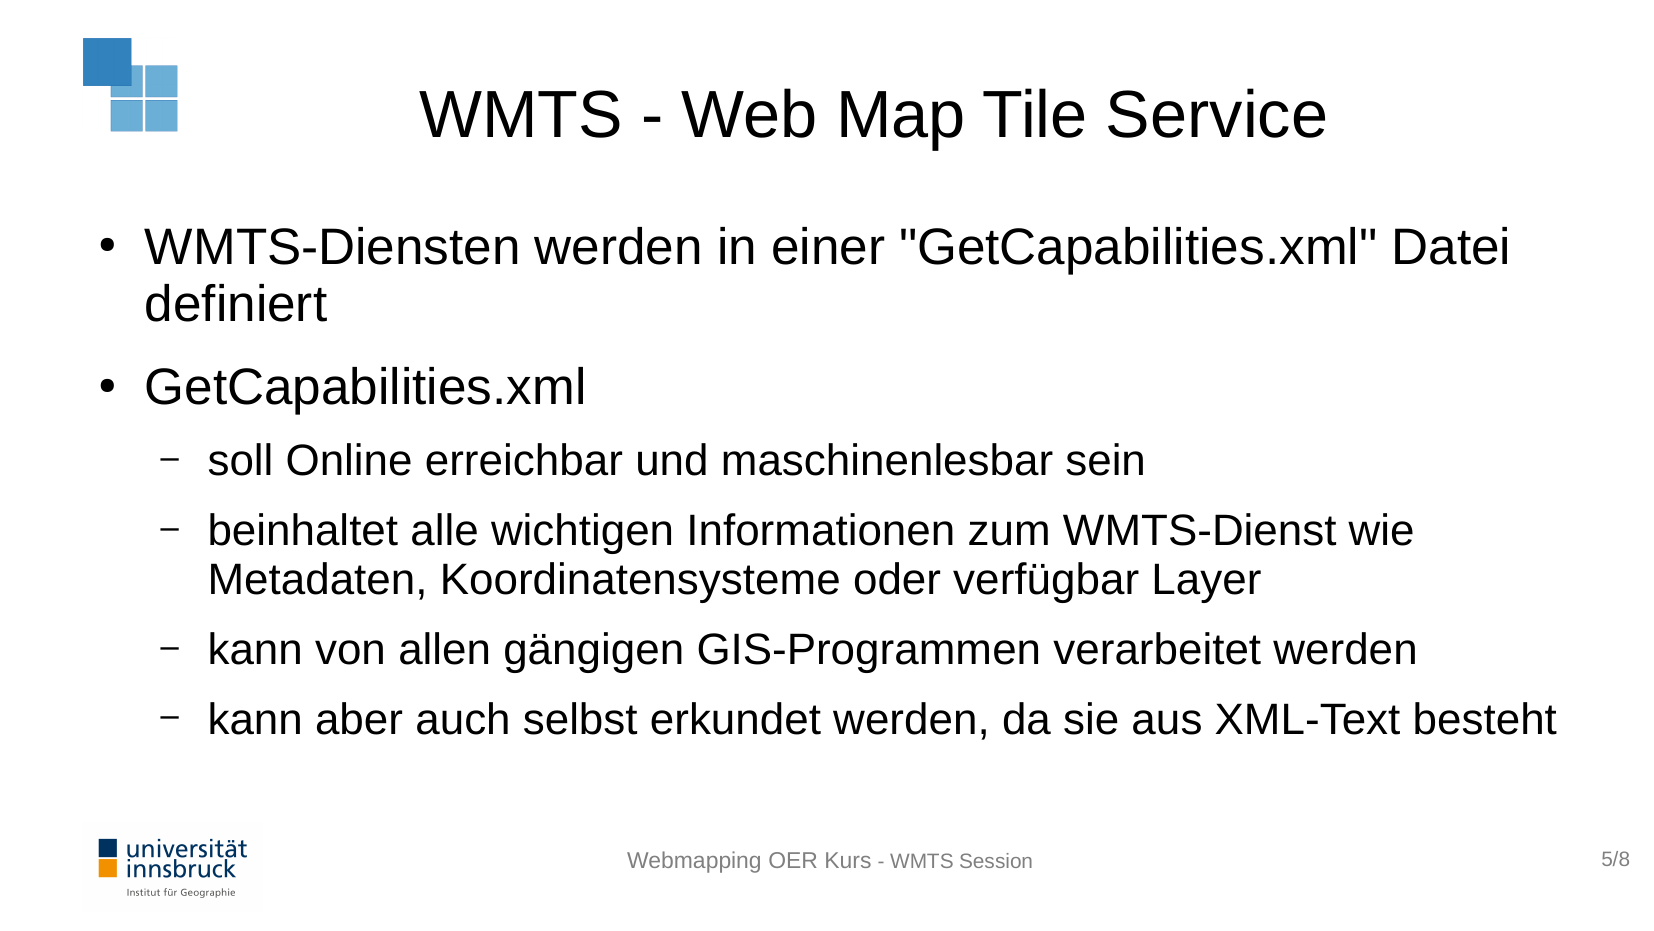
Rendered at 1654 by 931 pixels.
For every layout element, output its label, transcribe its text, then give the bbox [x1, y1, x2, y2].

title WMTS - Web Map Tile Service [206, 37, 1542, 193]
picture [82, 822, 263, 912]
picture [82, 37, 178, 132]
list WMTS-Diensten werden in einer "GetCapabilities.xml" Datei definiert GetCapabilities.xml soll Online erreichbar und maschinenlesbar sein beinhaltet alle wichtigen Informationen zum WMTS-Dienst wie Metadaten, Koordinatensysteme oder verfügbar Layer kann von allen gängigen GIS-Programmen verarbeitet werden kann aber auch selbst erkundet werden, da sie aus XML-Text besteht [82, 217, 1571, 758]
